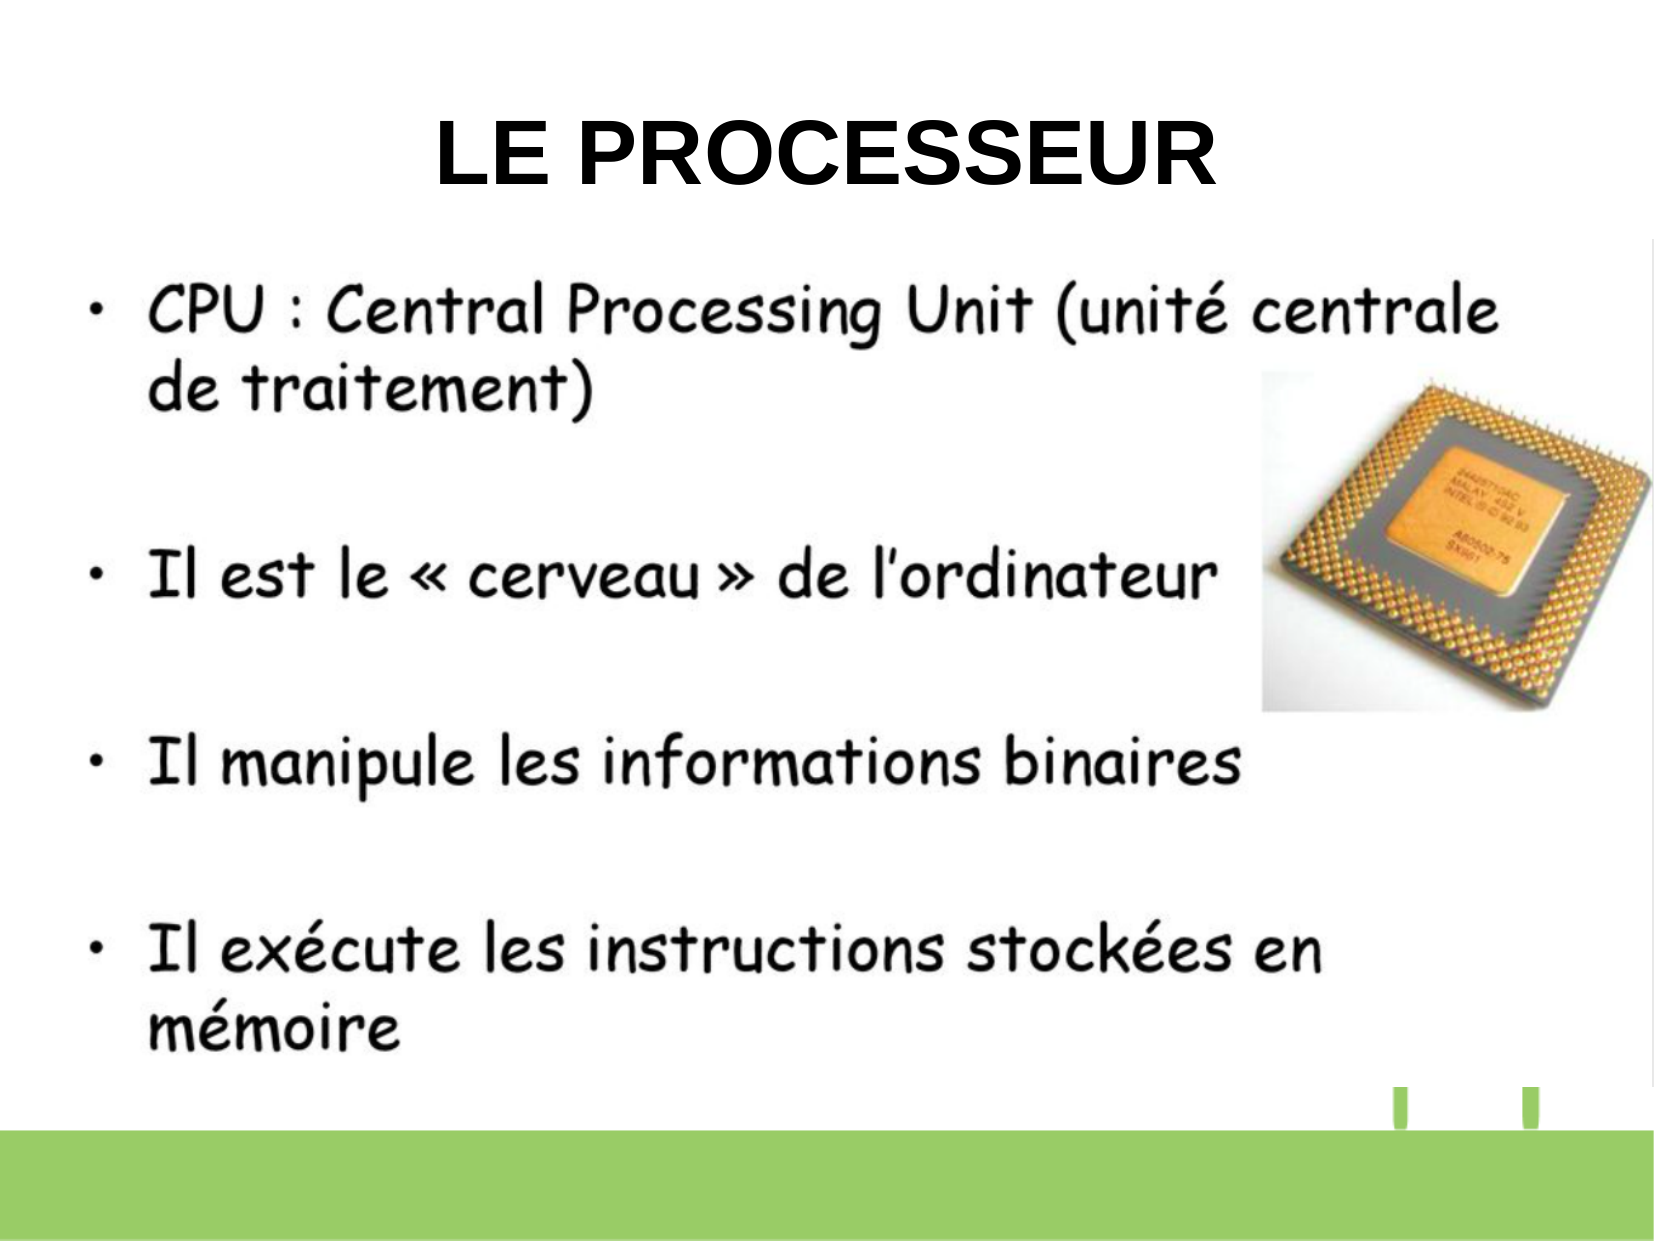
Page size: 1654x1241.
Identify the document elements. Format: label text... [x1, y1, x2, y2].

picture [0, 0, 1654, 1241]
title LE PROCESSEUR [82, 49, 1571, 257]
